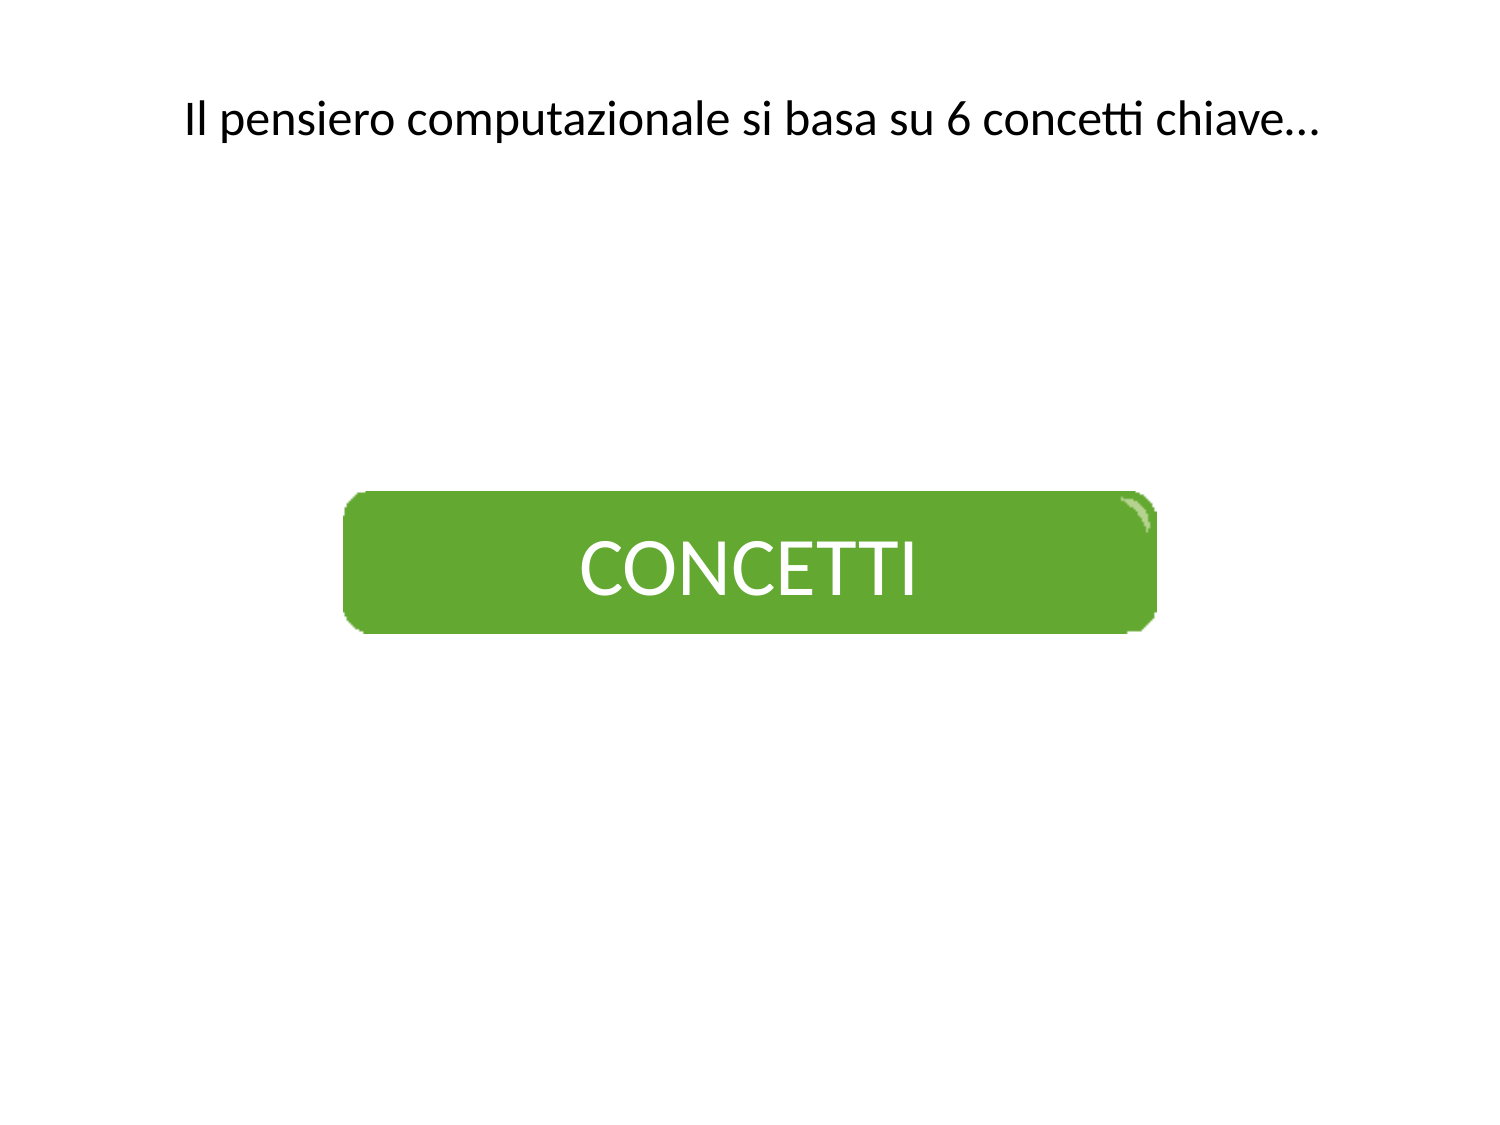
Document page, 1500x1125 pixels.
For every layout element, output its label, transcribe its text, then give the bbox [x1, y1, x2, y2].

picture [343, 491, 1157, 634]
list Il pensiero computazionale si basa su 6 concetti chiave… [76, 78, 1427, 190]
text_box CONCETTI [564, 504, 936, 620]
